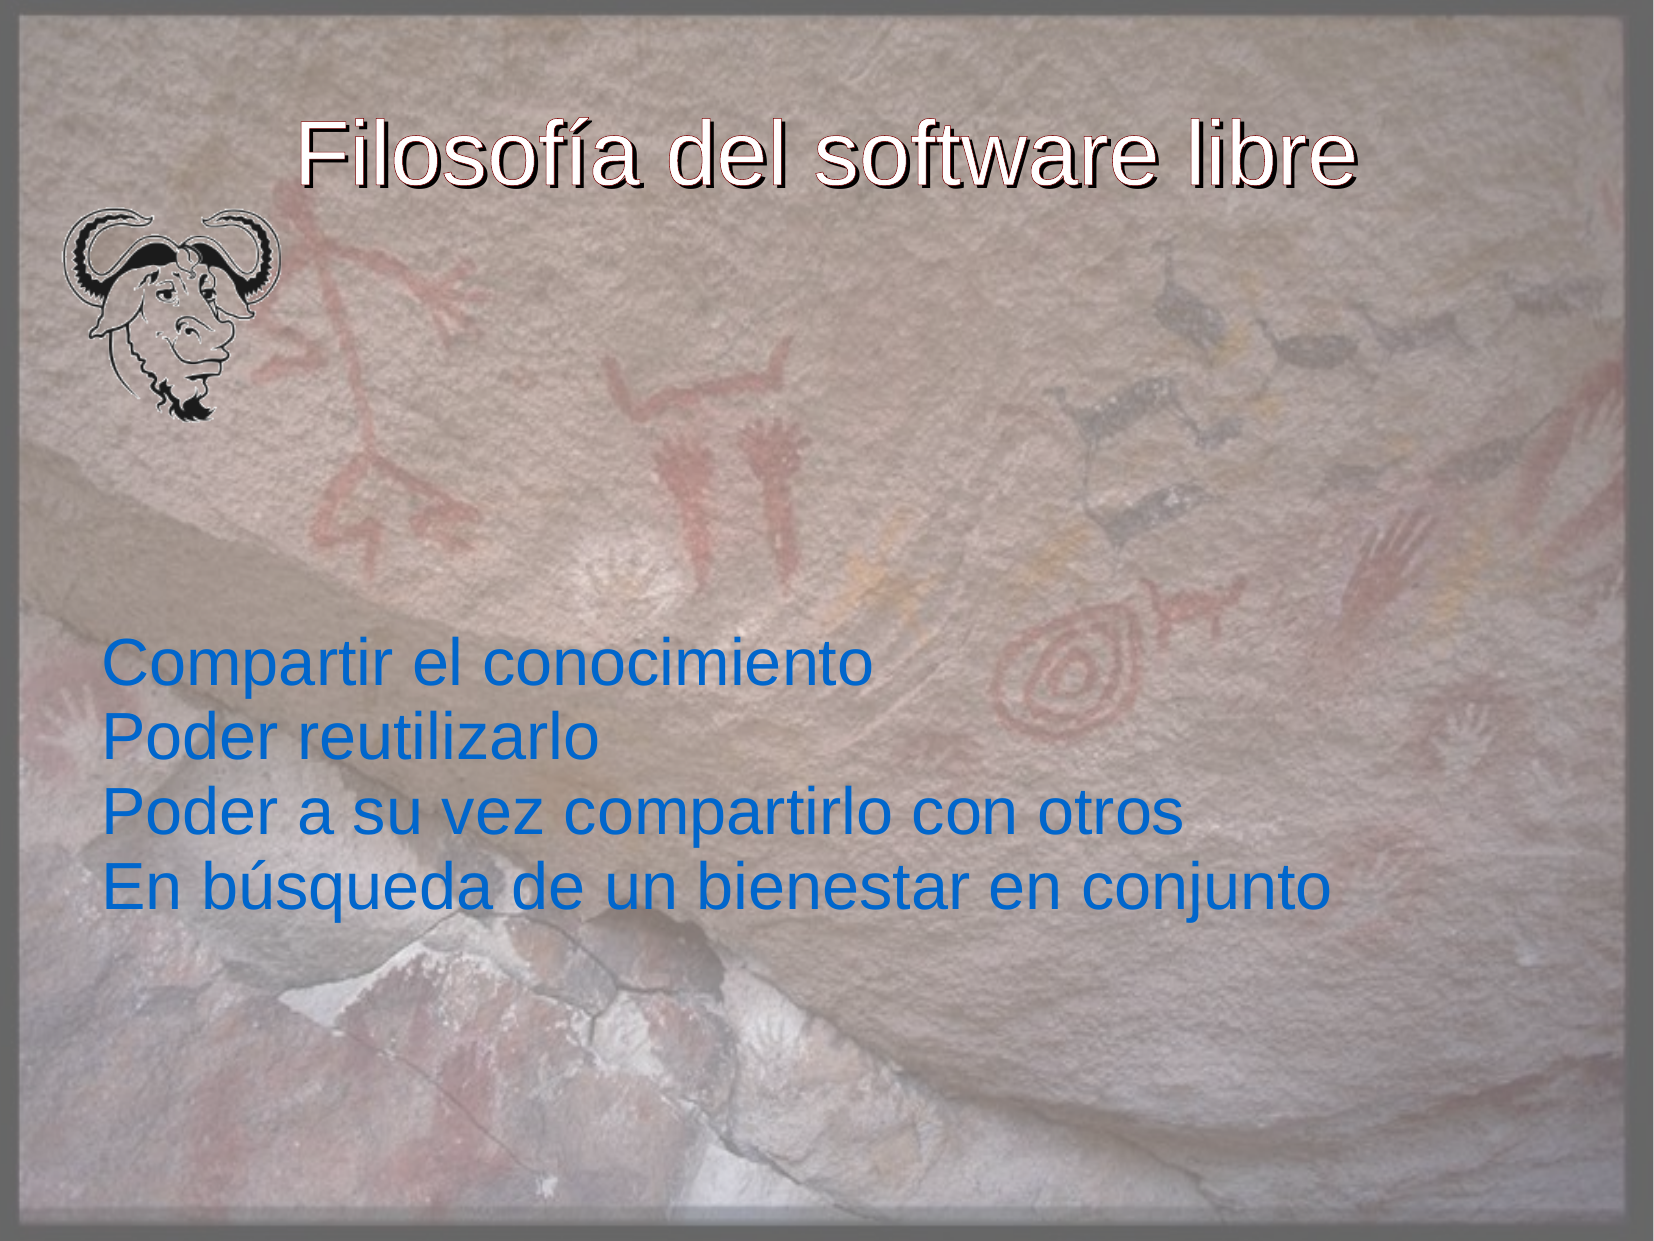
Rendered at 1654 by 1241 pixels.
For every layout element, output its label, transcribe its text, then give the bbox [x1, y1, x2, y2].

title Filosofía del software libre [82, 49, 1571, 257]
picture [0, 0, 1654, 1241]
subtitle Compartir el conocimiento Poder reutilizarlo Poder a su vez compartirlo con otros En búsqueda de un bienestar en conjunto [82, 290, 1565, 1109]
